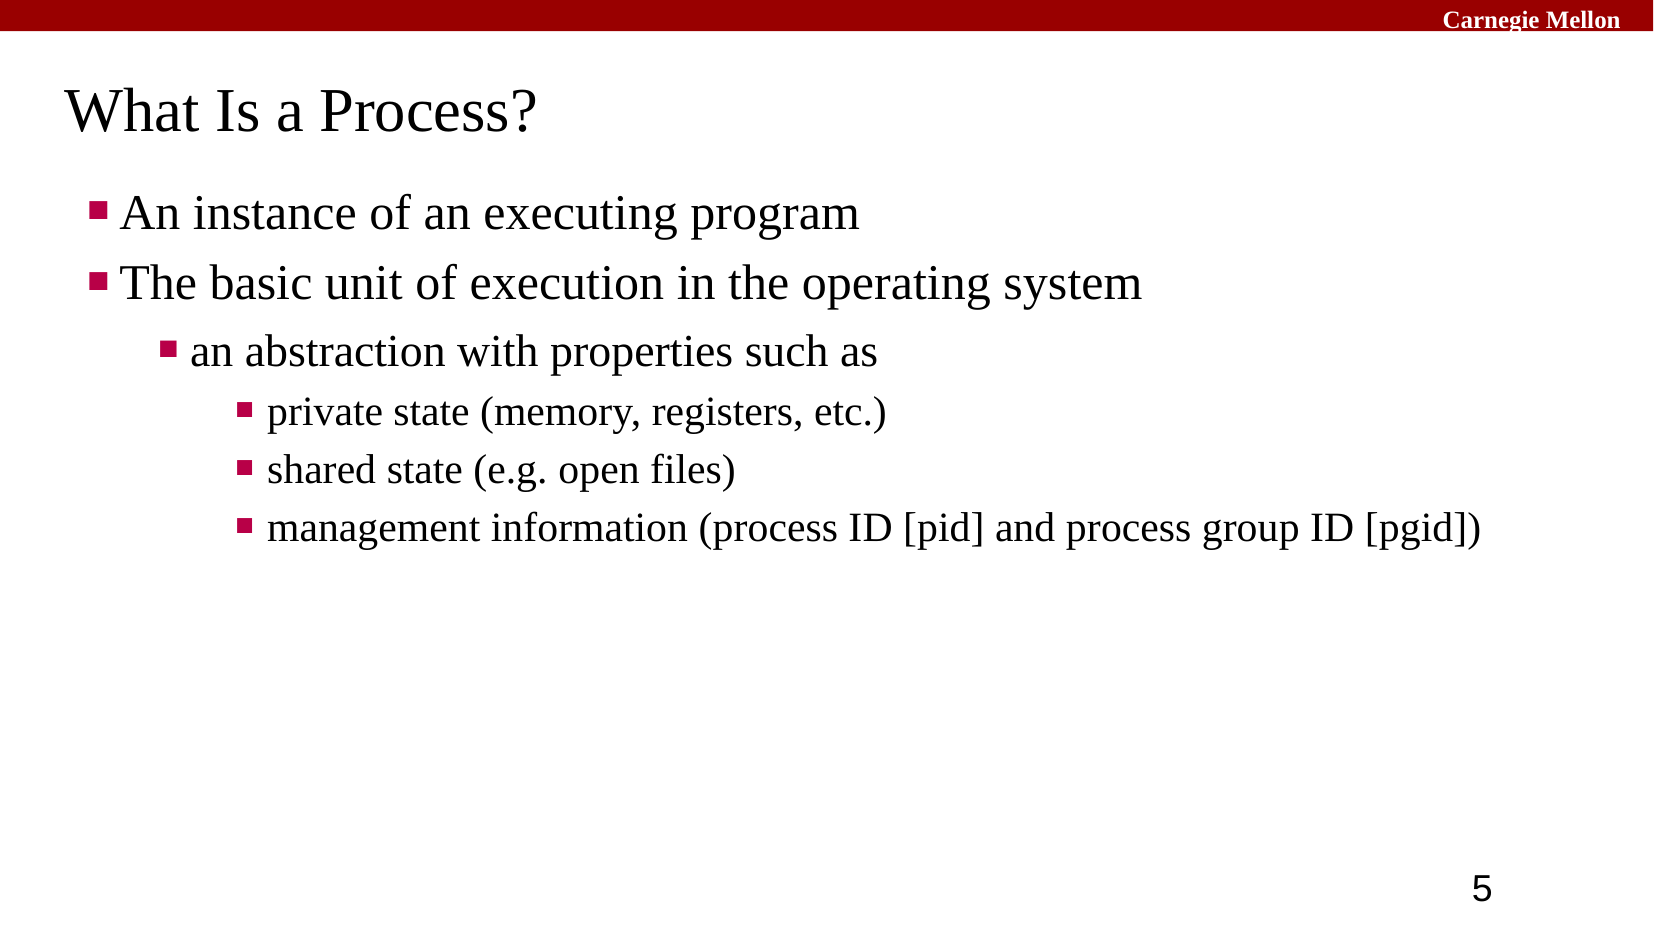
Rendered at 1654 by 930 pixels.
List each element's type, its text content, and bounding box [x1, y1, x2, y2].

title What Is a Process? [64, 58, 1576, 163]
list An instance of an executing program The basic unit of execution in the operating system an abstraction with properties such as private state (memory, registers, etc.) shared state (e.g. open files) management information (process ID [pid] and process group ID [pgid]) [71, 184, 1576, 859]
